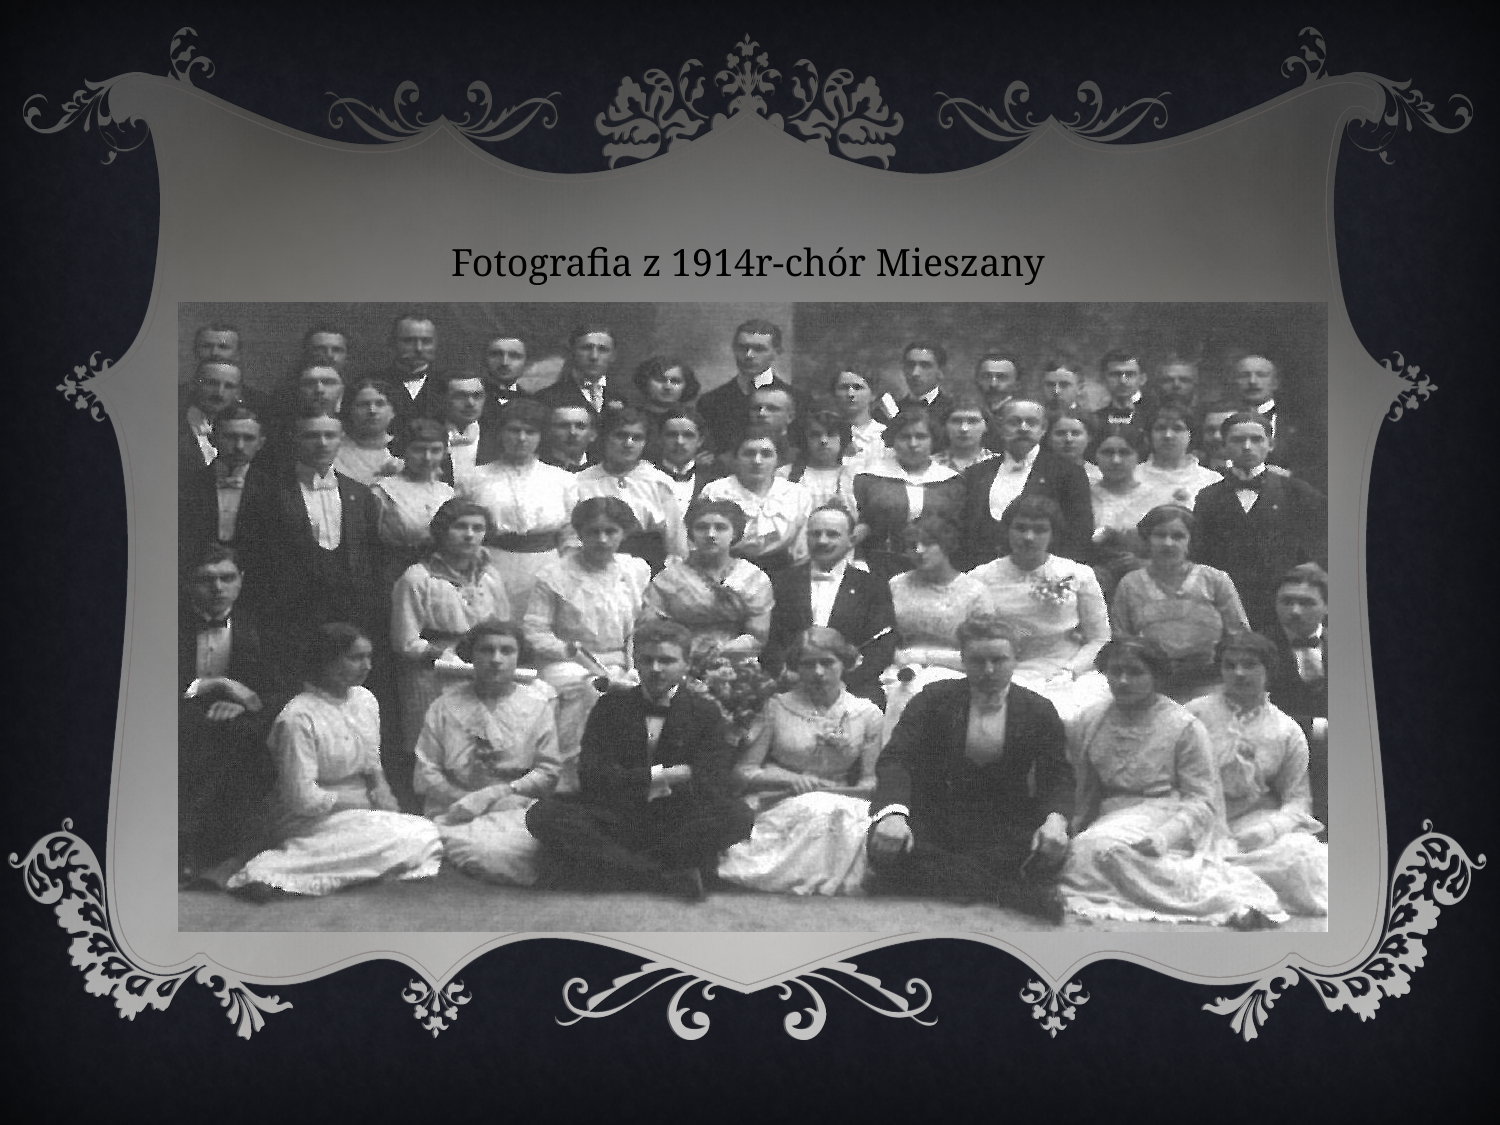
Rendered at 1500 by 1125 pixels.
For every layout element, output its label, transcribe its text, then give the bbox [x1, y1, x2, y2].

title Fotografia z 1914r-chór Mieszany [228, 231, 1279, 275]
picture [0, 0, 1500, 1125]
list [225, 932, 1275, 941]
